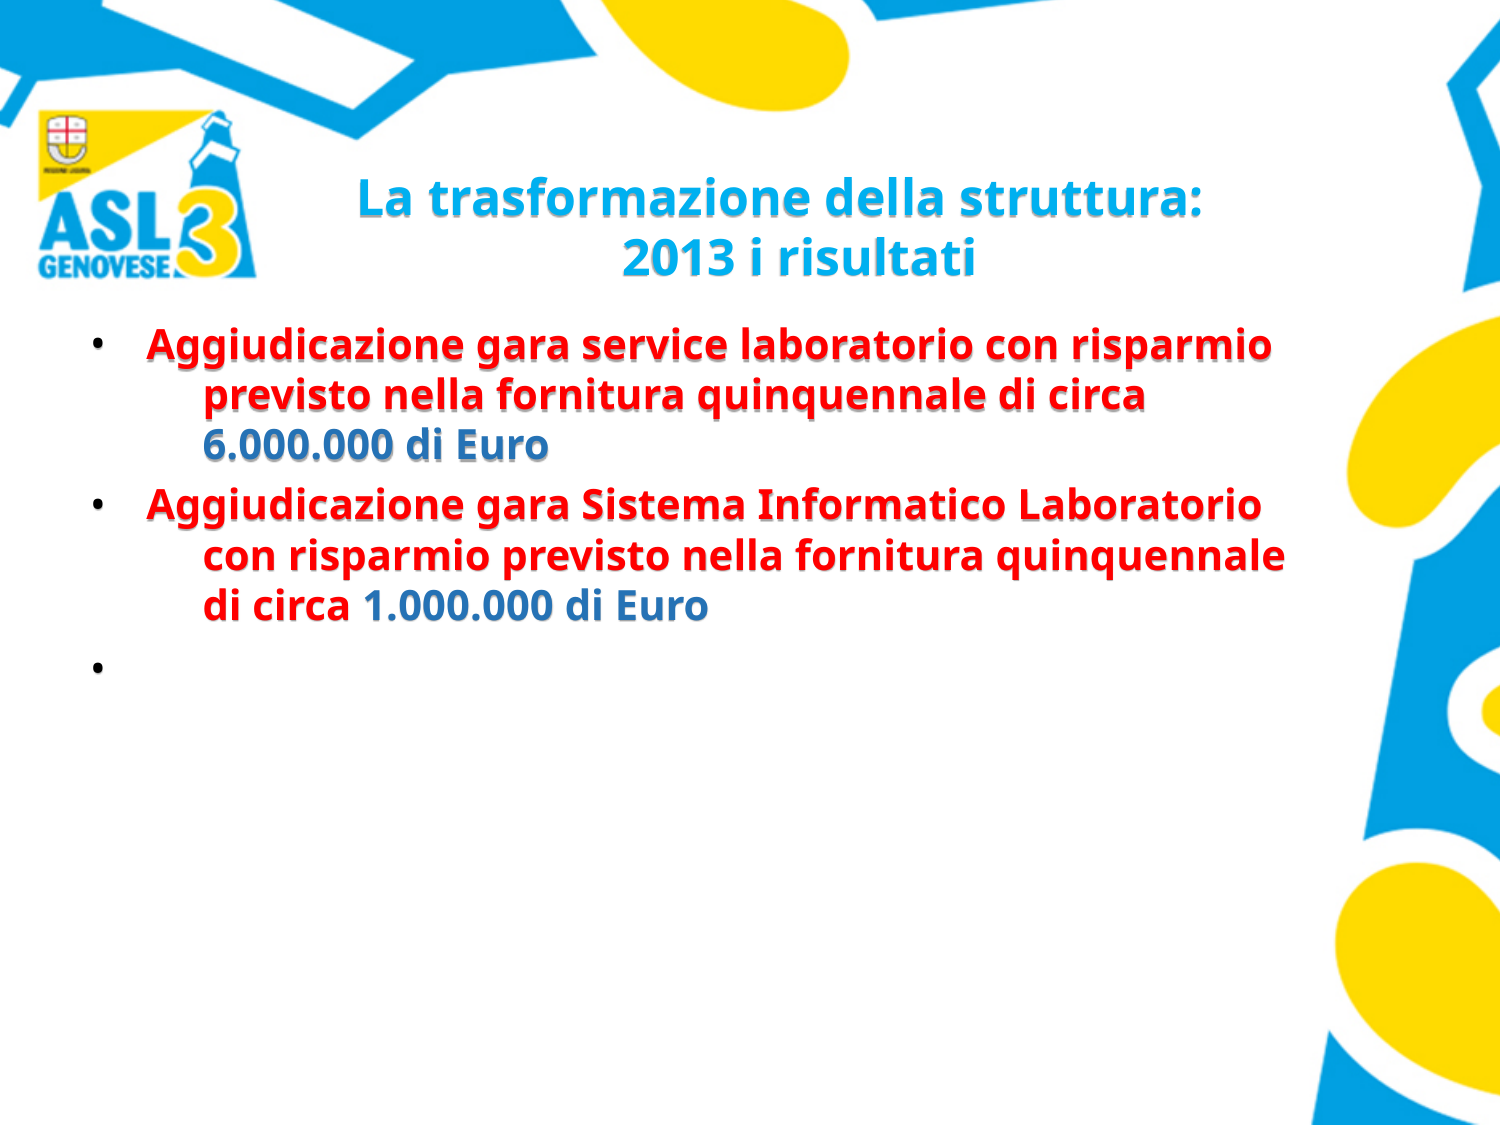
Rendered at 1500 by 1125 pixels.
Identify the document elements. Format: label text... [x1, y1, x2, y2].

list Aggiudicazione gara service laboratorio con risparmio previsto nella fornitura quinquennale di circa 6.000.000 di Euro Aggiudicazione gara Sistema Informatico Laboratorio con risparmio previsto nella fornitura quinquennale di circa 1.000.000 di Euro [75, 310, 1331, 1005]
title La trasformazione della struttura: 2013 i risultati [268, 157, 1331, 274]
